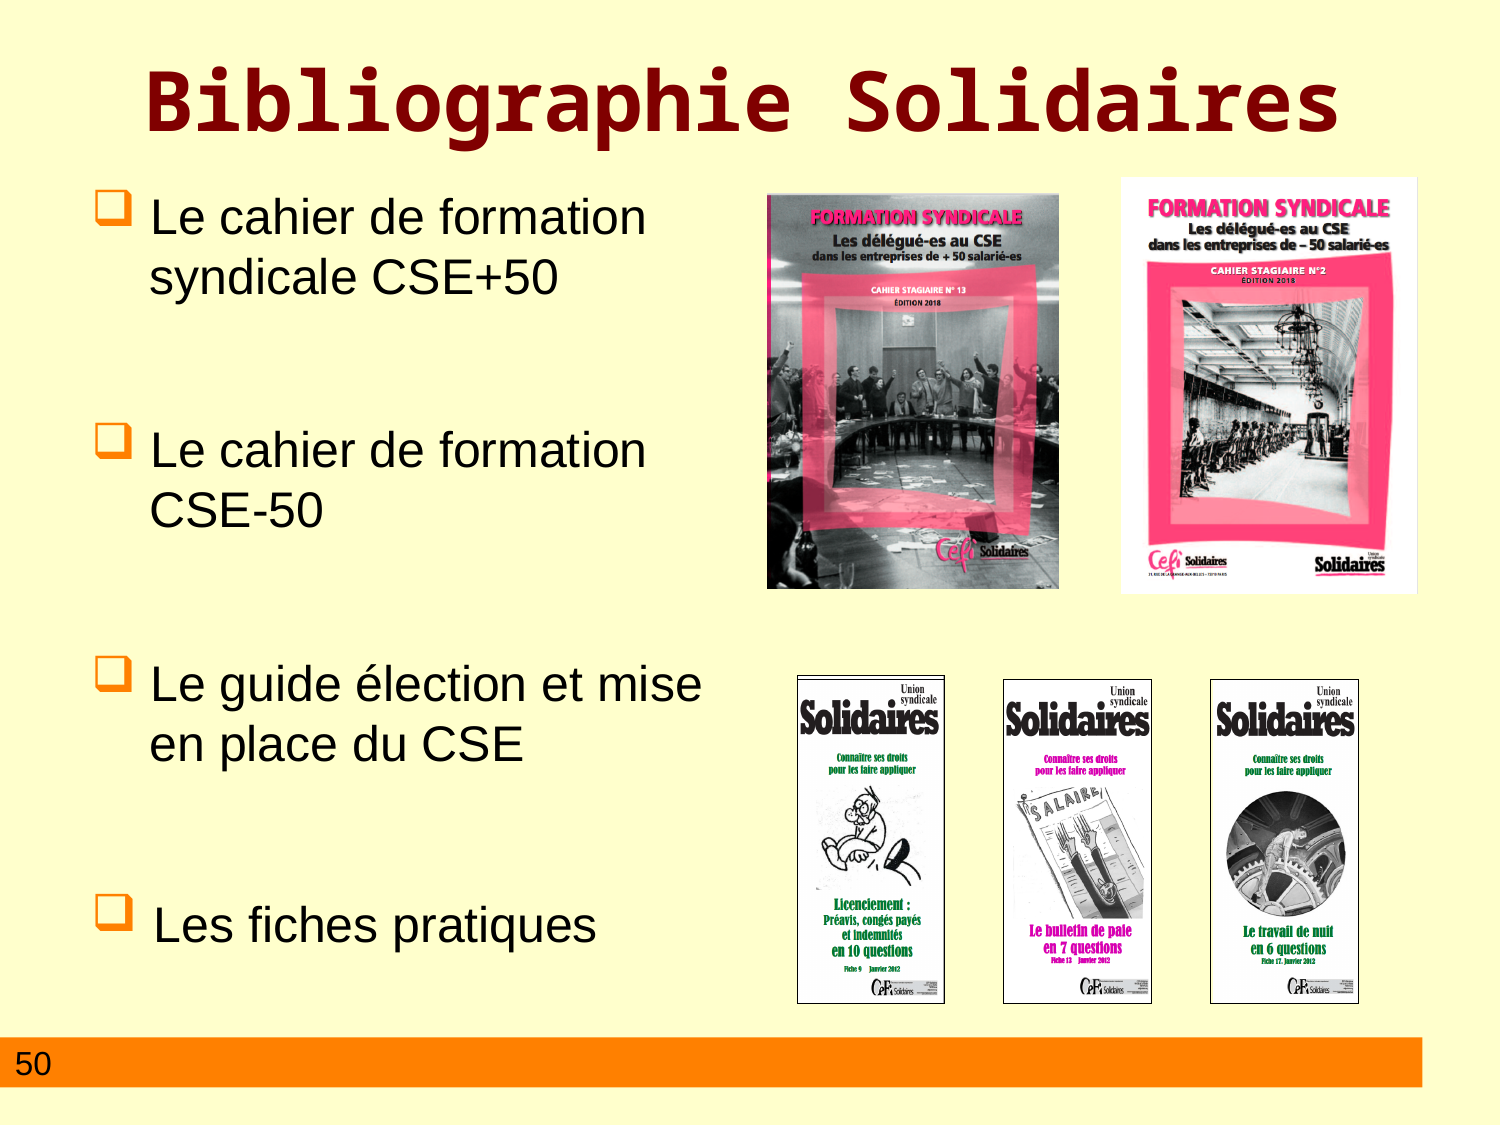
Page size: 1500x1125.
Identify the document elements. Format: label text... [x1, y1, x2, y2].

picture [798, 680, 944, 1003]
title Bibliographie Solidaires [69, 49, 1418, 165]
picture [1004, 680, 1151, 1003]
picture [797, 675, 945, 679]
picture [767, 193, 1059, 590]
picture [1121, 177, 1418, 594]
picture [1213, 680, 1358, 1003]
text_box <numéro> [0, 1037, 1423, 1088]
list Le cahier de formation syndicale CSE+50 Le cahier de formation CSE-50 Le guide élection et mise en place du CSE Les fiches pratiques [58, 177, 768, 1025]
